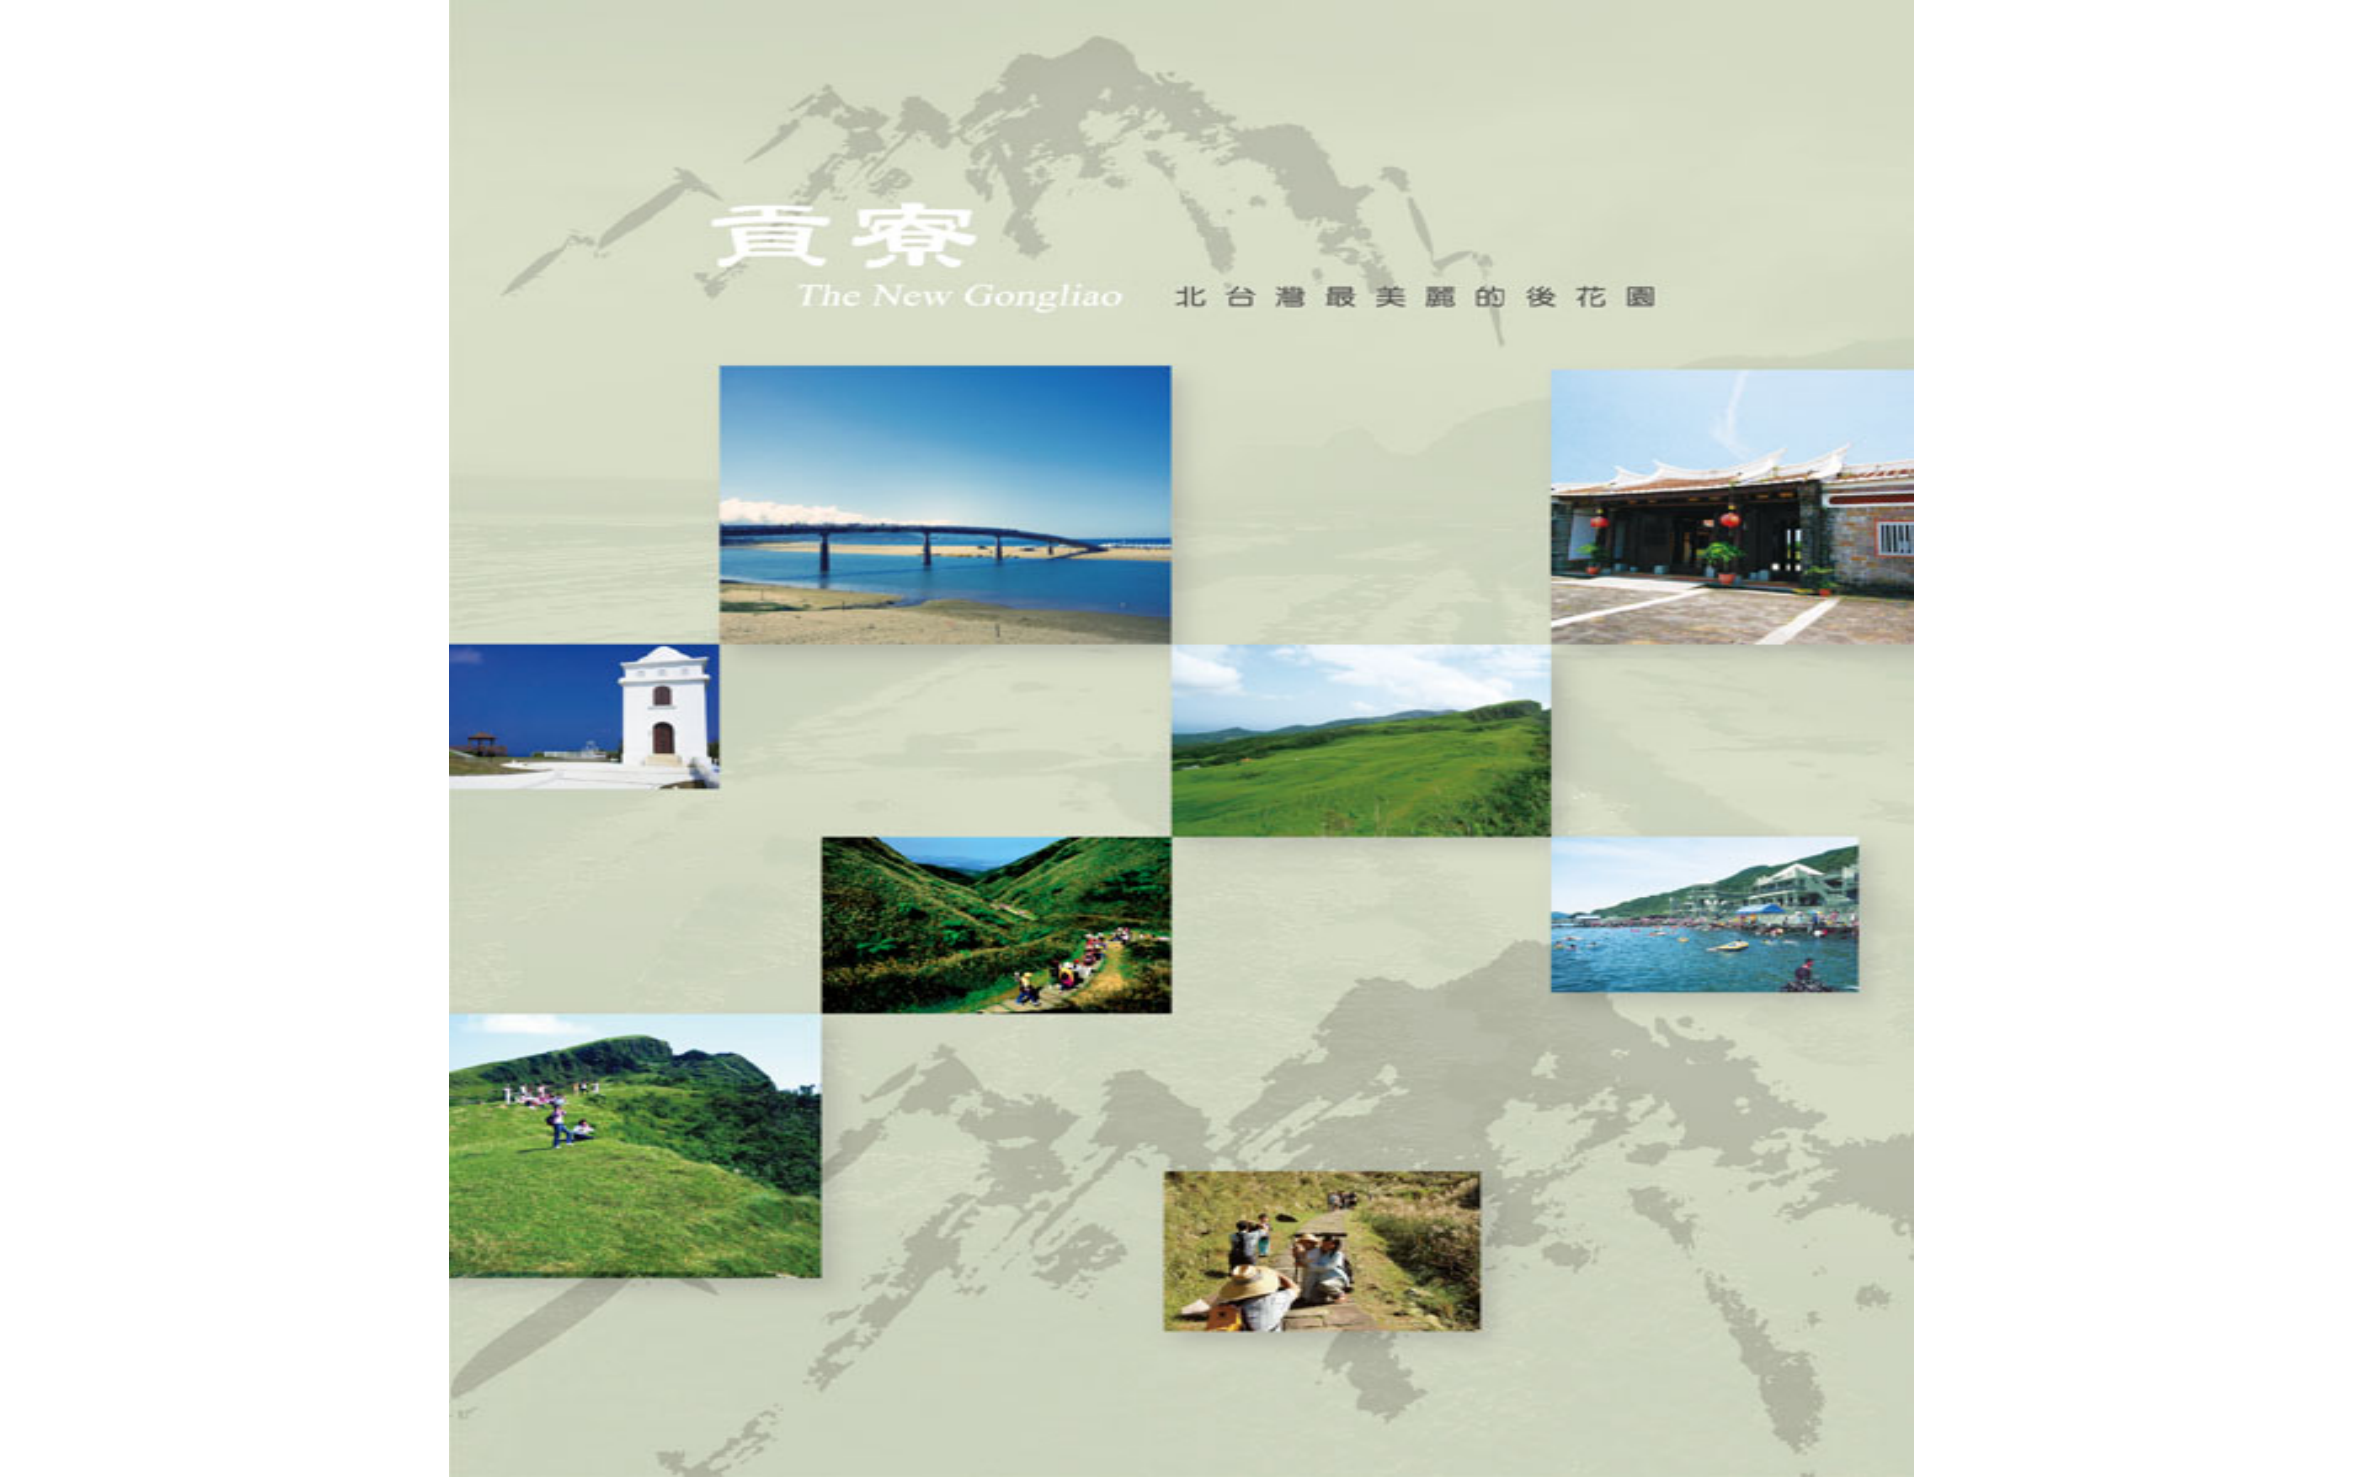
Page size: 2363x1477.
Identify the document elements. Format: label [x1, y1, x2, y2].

picture [449, 0, 1914, 1477]
